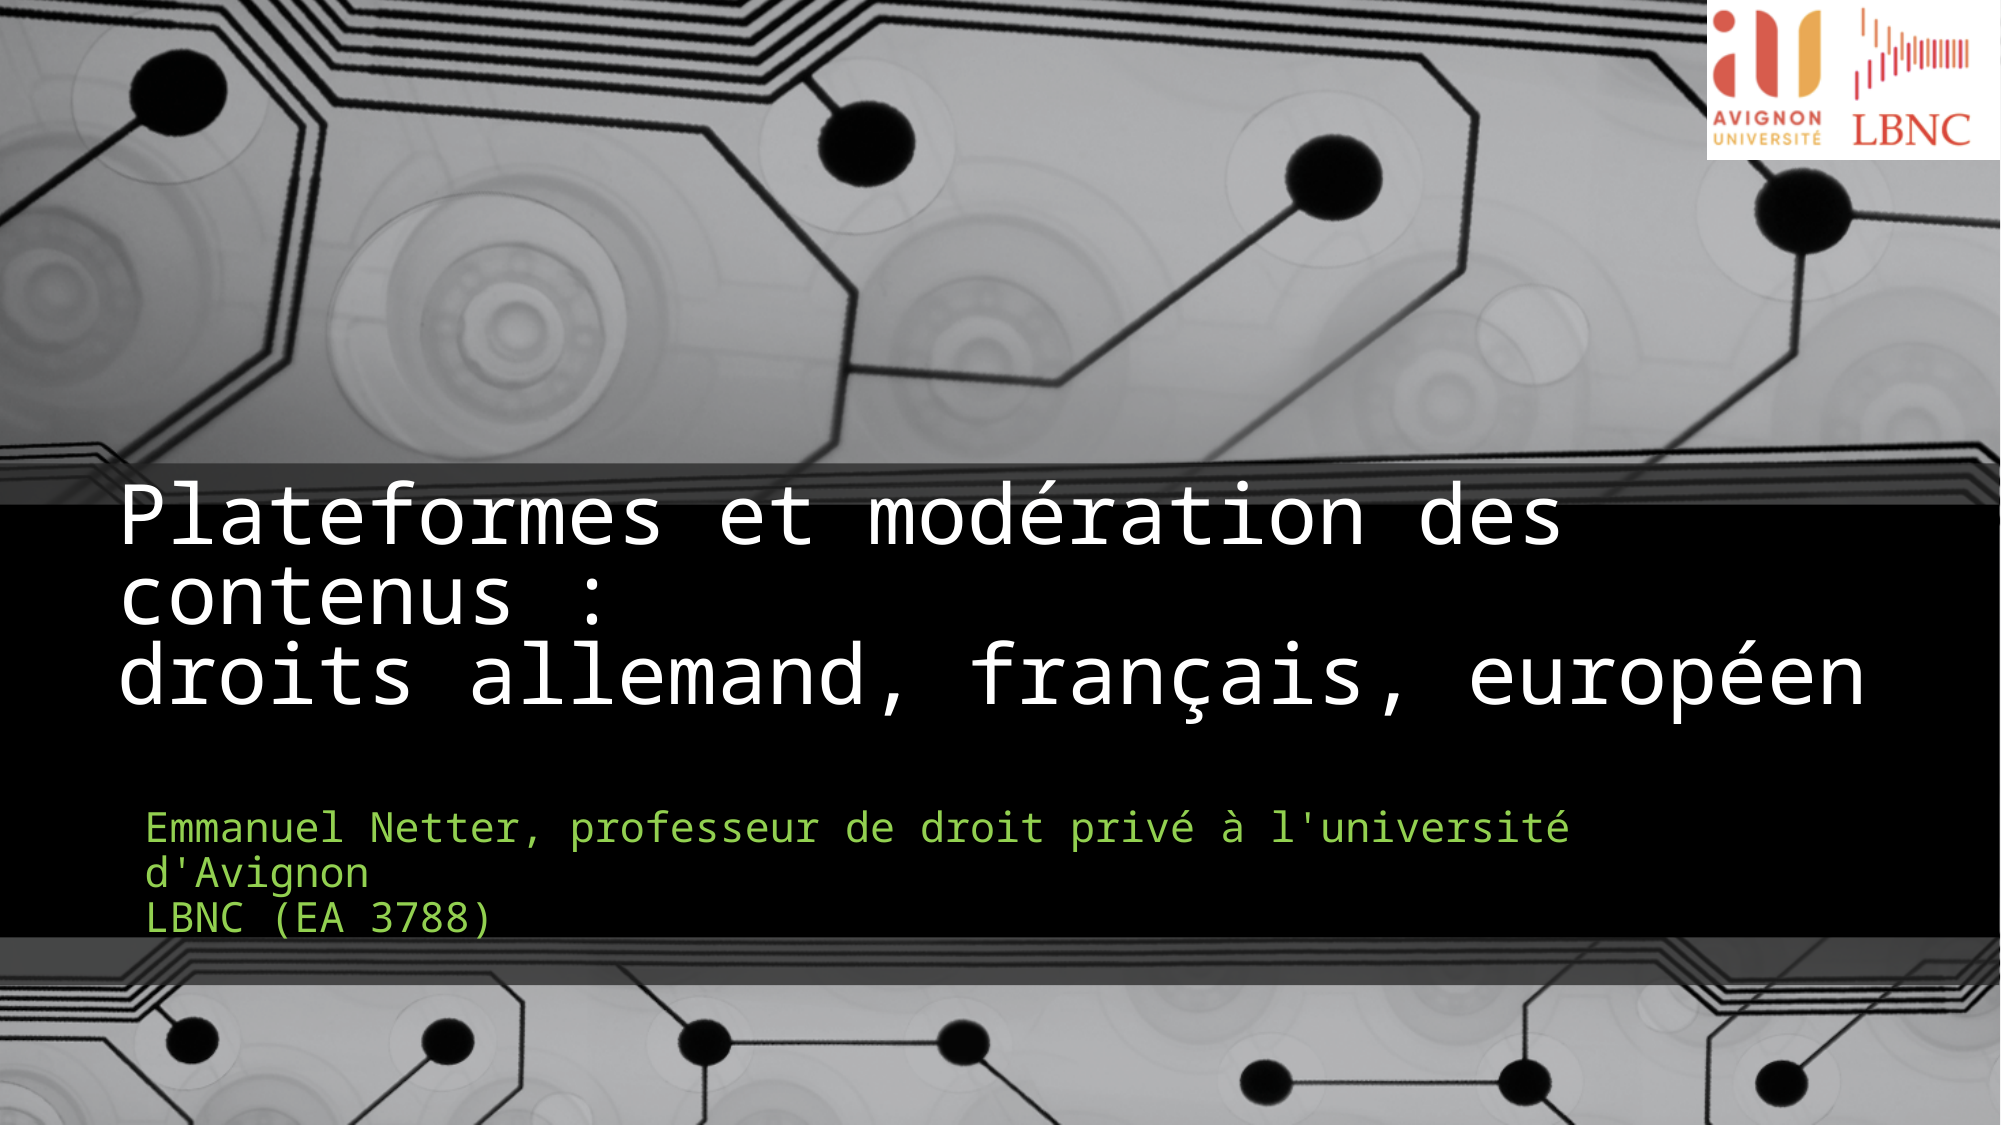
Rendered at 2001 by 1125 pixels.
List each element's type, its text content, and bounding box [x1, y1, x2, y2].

title Plateformes et modération des contenus : droits allemand, français, européen [102, 609, 1969, 728]
picture [0, 0, 2001, 1125]
subtitle Emmanuel Netter, professeur de droit privé à l'université d'Avignon LBNC (EA 3788) [129, 798, 1716, 912]
